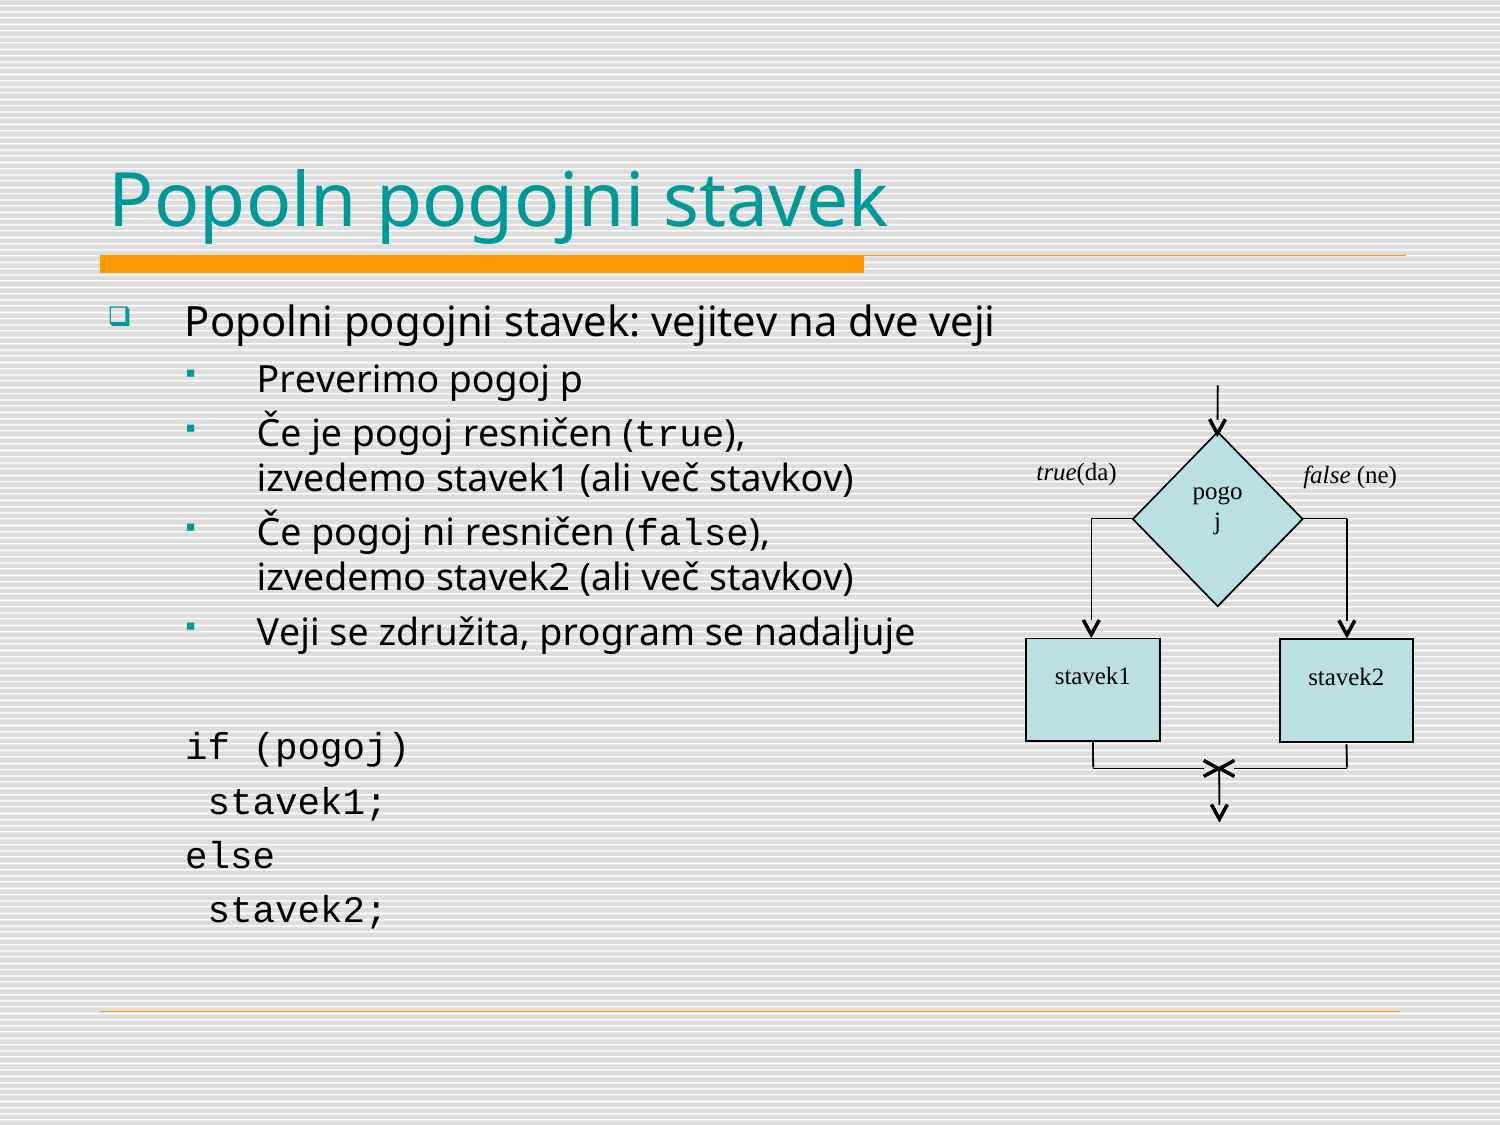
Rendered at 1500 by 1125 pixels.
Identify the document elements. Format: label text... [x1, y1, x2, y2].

text_box false (ne) [1288, 450, 1436, 530]
text_box stavek1 [1026, 638, 1160, 742]
text_box pogoj [1140, 434, 1303, 607]
list Popolni pogojni stavek: vejitev na dve veji Preverimo pogoj p Če je pogoj resničen (true), izvedemo stavek1 (ali več stavkov) Če pogoj ni resničen (false), izvedemo stavek2 (ali več stavkov) Veji se združita, program se nadaljuje if (pogoj) stavek1; else stavek2; [92, 287, 1406, 988]
picture [0, 0, 1500, 1125]
text_box stavek2 [1279, 639, 1414, 743]
text_box true(da) [1021, 447, 1155, 527]
title Popoln pogojni stavek [94, 49, 1407, 250]
text_box false (ne) [1293, 519, 1346, 530]
